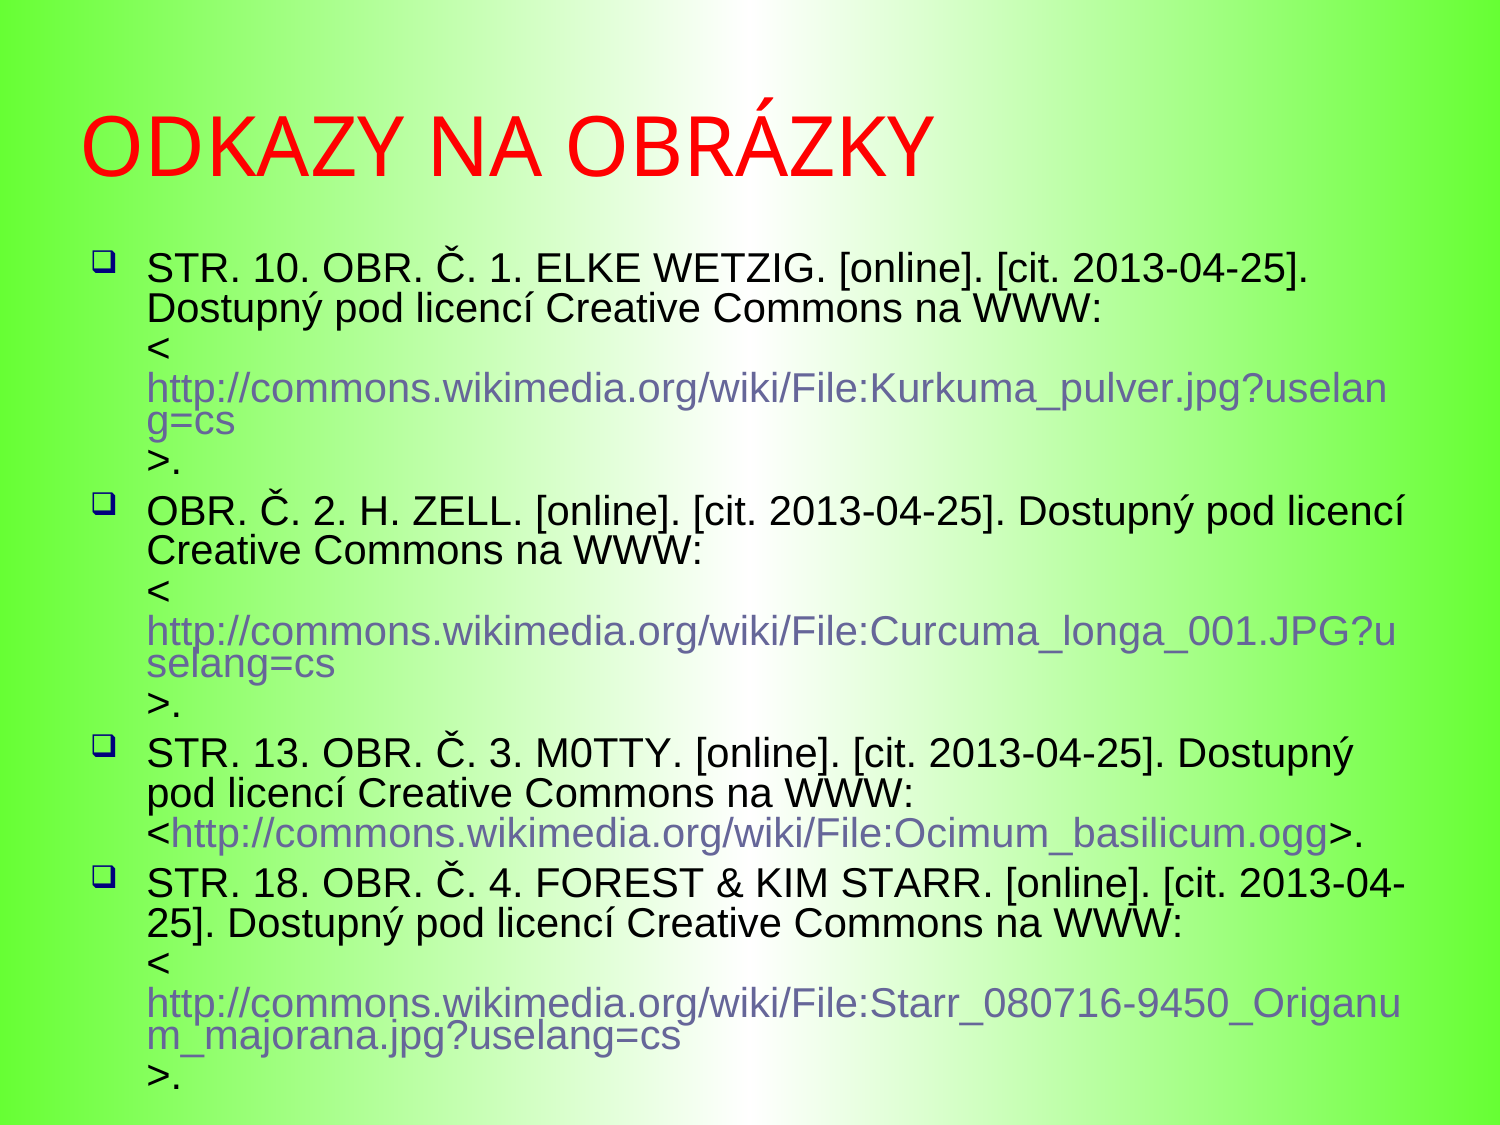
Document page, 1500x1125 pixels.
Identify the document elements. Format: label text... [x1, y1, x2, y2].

list STR. 10. OBR. Č. 1. ELKE WETZIG. [online]. [cit. 2013-04-25]. Dostupný pod licencí Creative Commons na WWW: <http://commons.wikimedia.org/wiki/File:Kurkuma_pulver.jpg?uselang=cs>. OBR. Č. 2. H. ZELL. [online]. [cit. 2013-04-25]. Dostupný pod licencí Creative Commons na WWW: <http://commons.wikimedia.org/wiki/File:Curcuma_longa_001.JPG?uselang=cs>. STR. 13. OBR. Č. 3. M0TTY. [online]. [cit. 2013-04-25]. Dostupný pod licencí Creative Commons na WWW: <http://commons.wikimedia.org/wiki/File:Ocimum_basilicum.ogg>. STR. 18. OBR. Č. 4. FOREST & KIM STARR. [online]. [cit. 2013-04-25]. Dostupný pod licencí Creative Commons na WWW: <http://commons.wikimedia.org/wiki/File:Starr_080716-9450_Origanum_majorana.jpg?uselang=cs>. [75, 243, 1426, 1125]
title ODKAZY NA OBRÁZKY [64, 31, 1415, 257]
